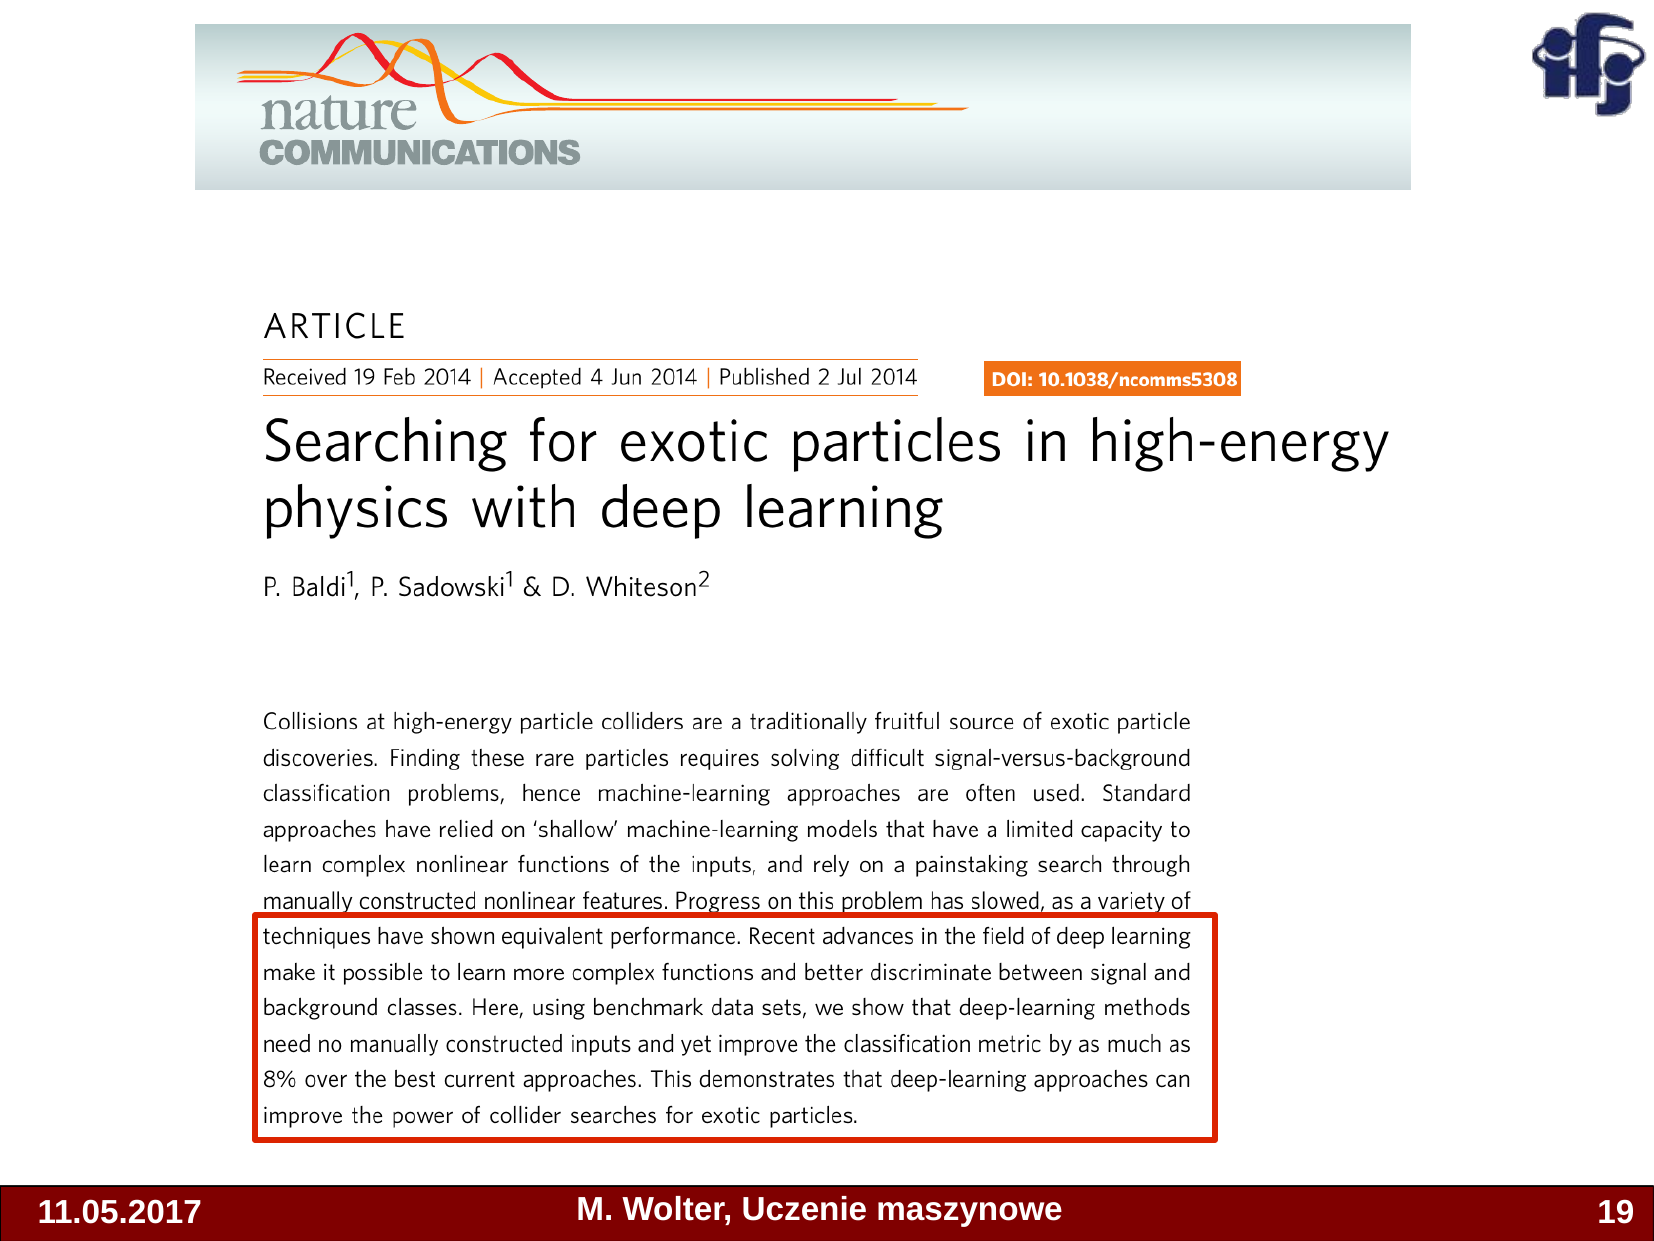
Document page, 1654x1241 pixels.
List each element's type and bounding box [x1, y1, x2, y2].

picture [195, 0, 1411, 1175]
picture [1525, 0, 1654, 129]
